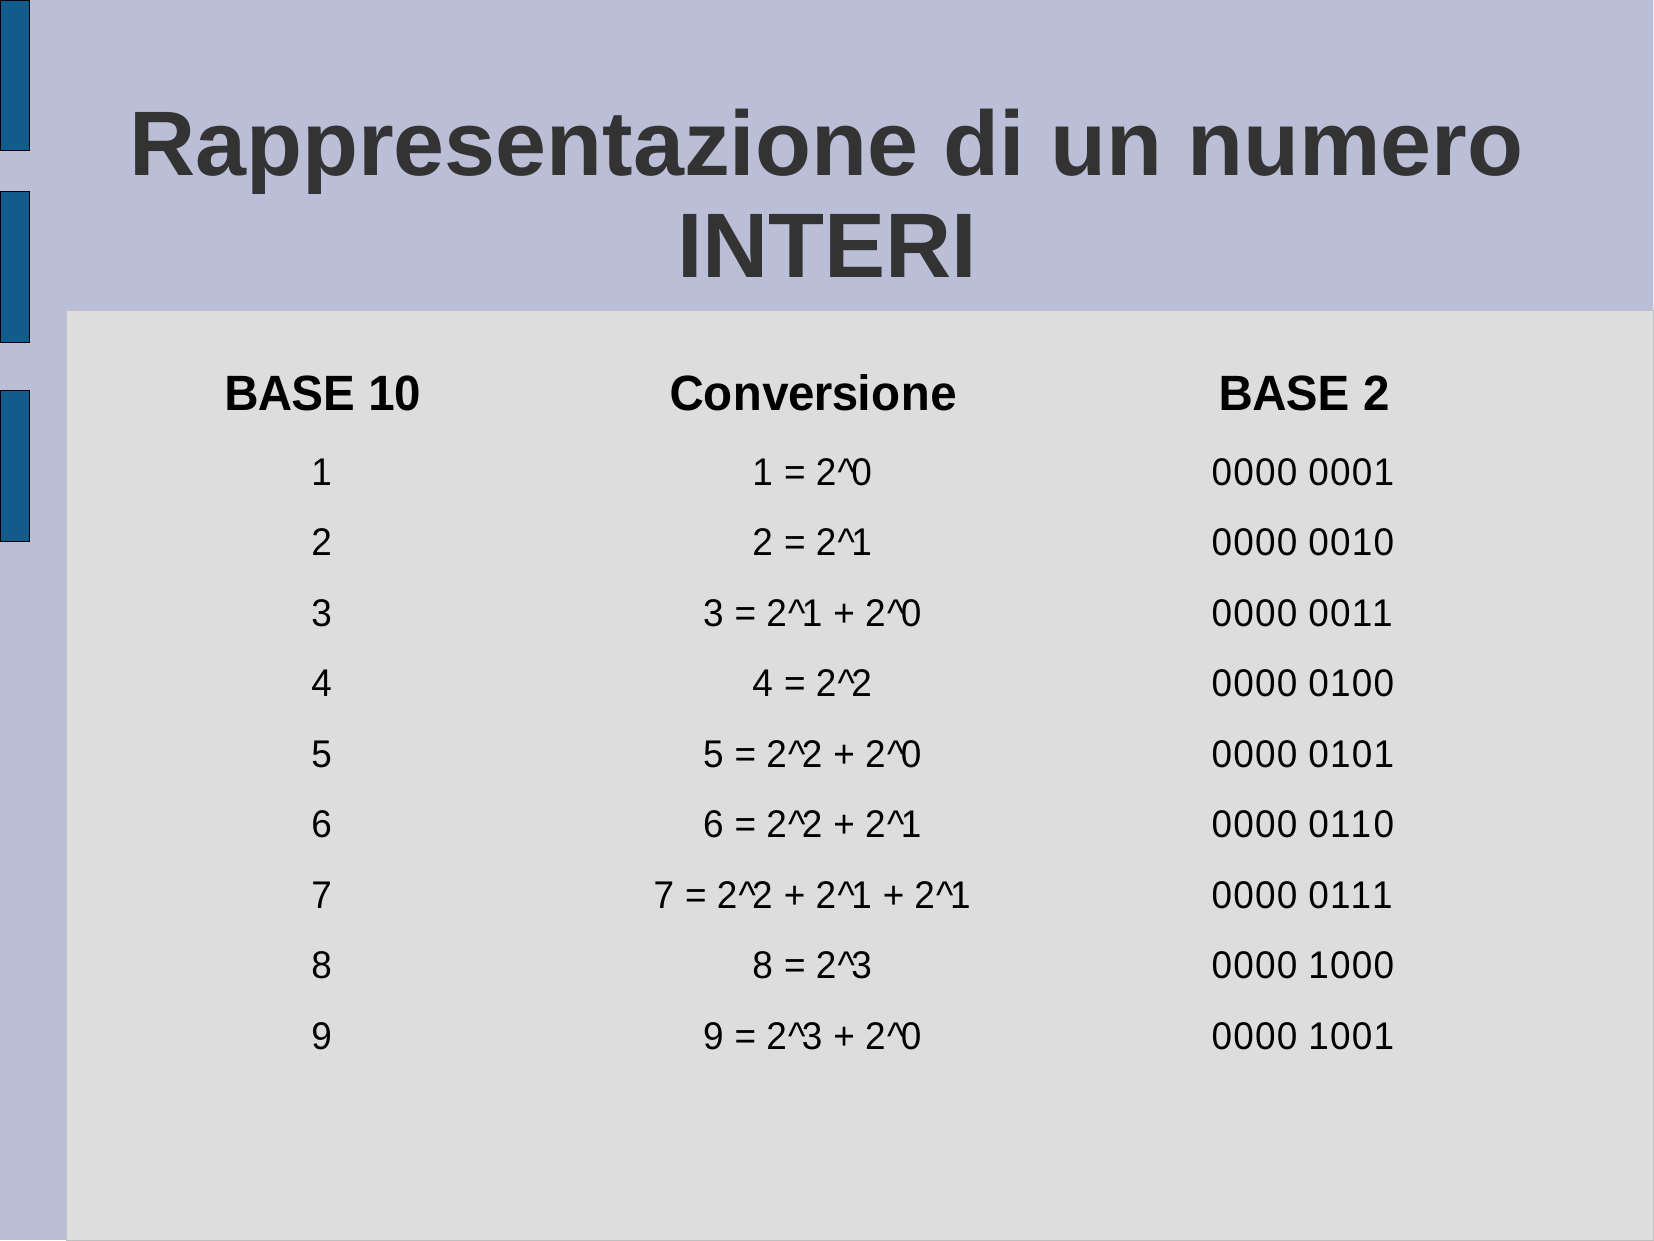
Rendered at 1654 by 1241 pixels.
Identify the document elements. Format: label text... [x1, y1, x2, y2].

chart [76, 354, 1552, 1063]
title Rappresentazione di un numero INTERI [121, 91, 1534, 299]
